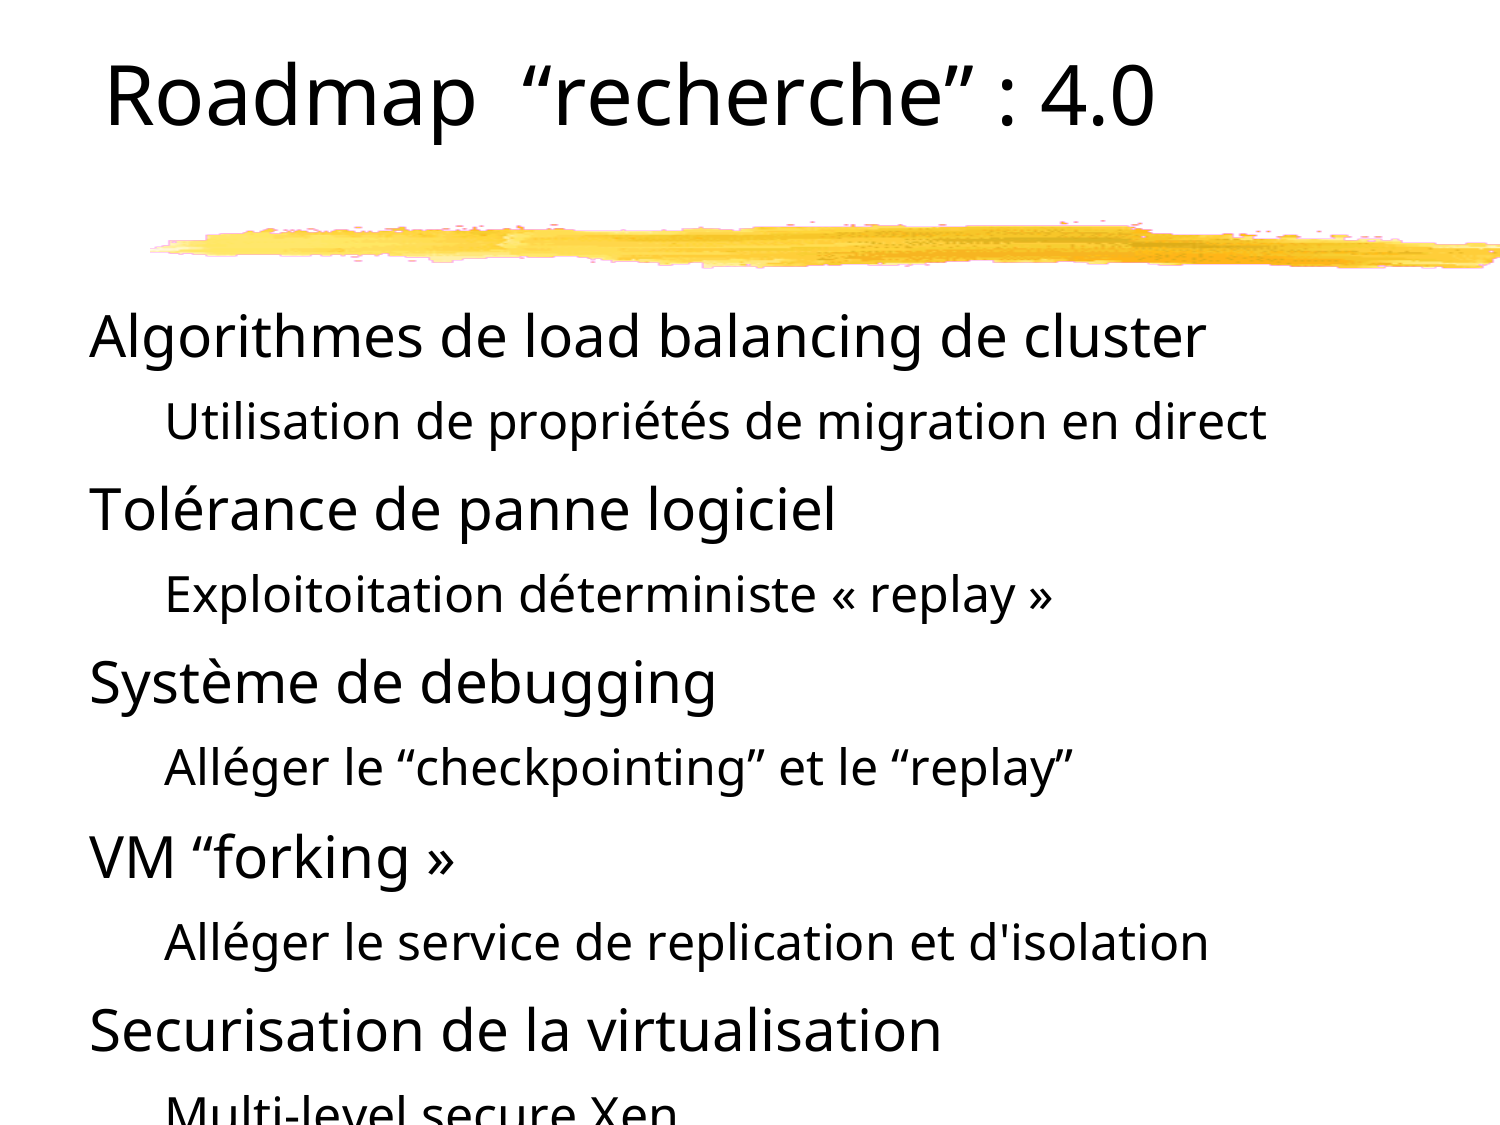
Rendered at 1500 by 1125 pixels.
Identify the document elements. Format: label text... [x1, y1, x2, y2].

list Algorithmes de load balancing de cluster Utilisation de propriétés de migration en direct Tolérance de panne logiciel Exploitoitation déterministe « replay » Système de debugging Alléger le “checkpointing” et le “replay” VM “forking » Alléger le service de replication et d'isolation Securisation de la virtualisation Multi-level secure Xen [75, 287, 1417, 1125]
picture [150, 215, 1500, 279]
title Roadmap “recherche” : 4.0 [66, 0, 1460, 152]
